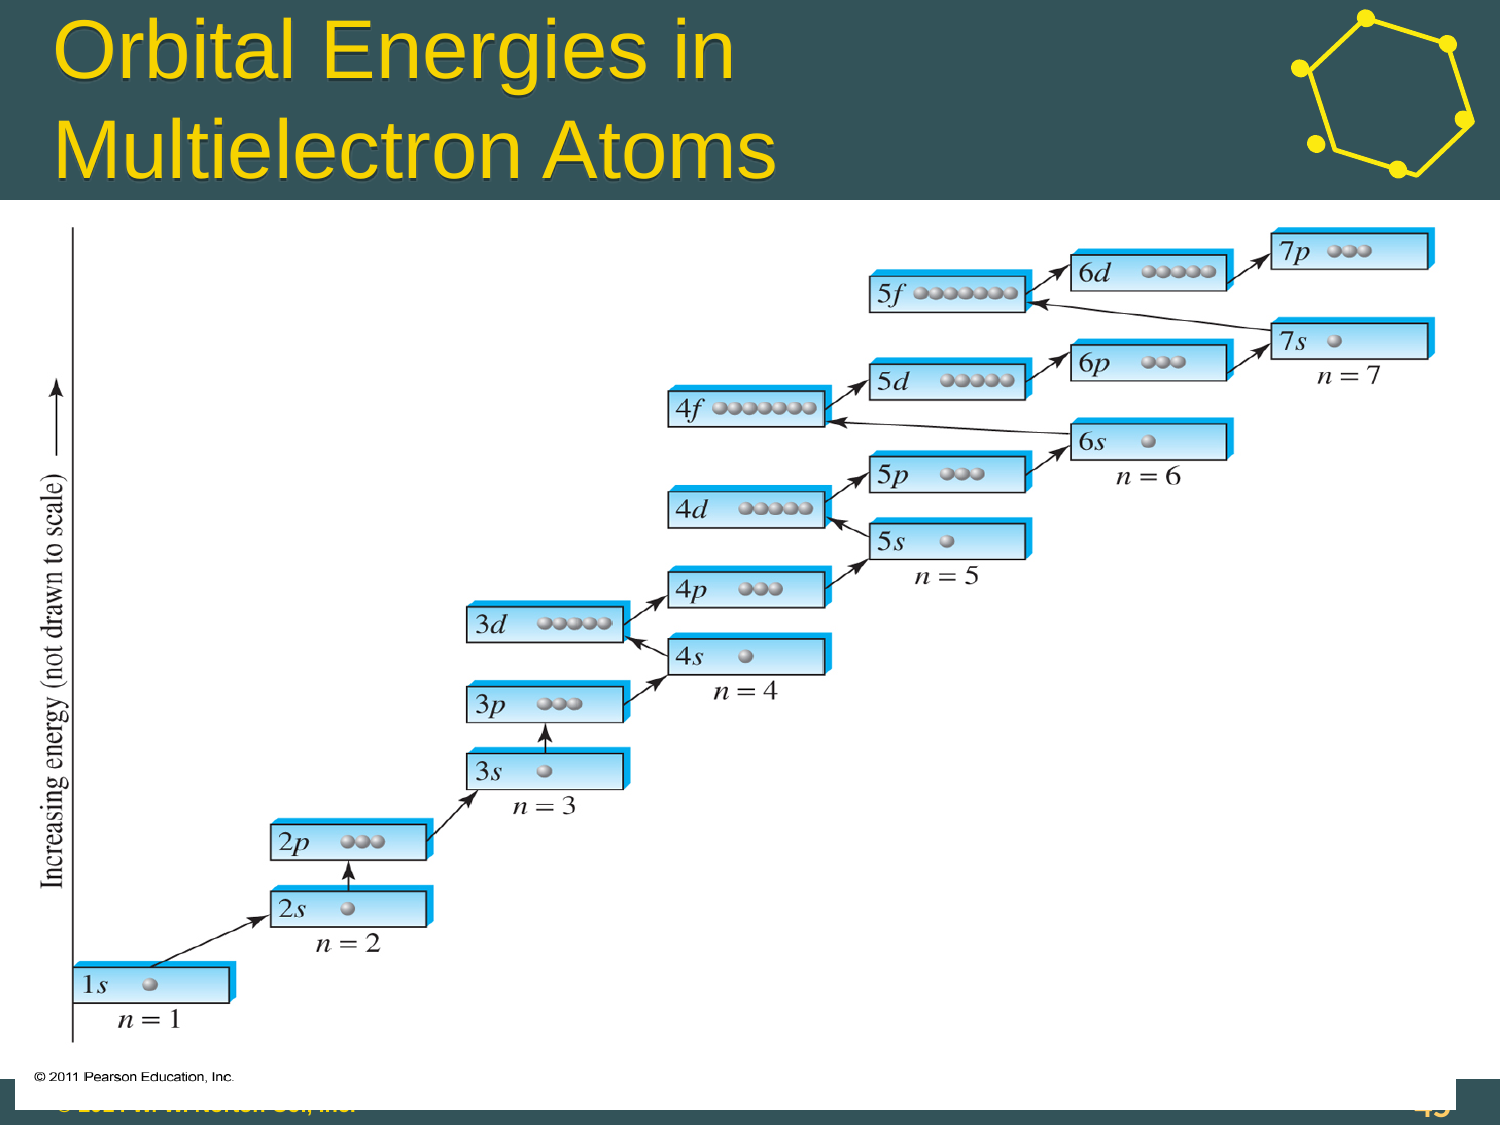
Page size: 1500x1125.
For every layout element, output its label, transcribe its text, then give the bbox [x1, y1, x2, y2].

picture [15, 209, 1456, 1111]
title Orbital Energies in Multielectron Atoms [37, 7, 1118, 183]
slide_number <number> [1390, 1076, 1468, 1125]
